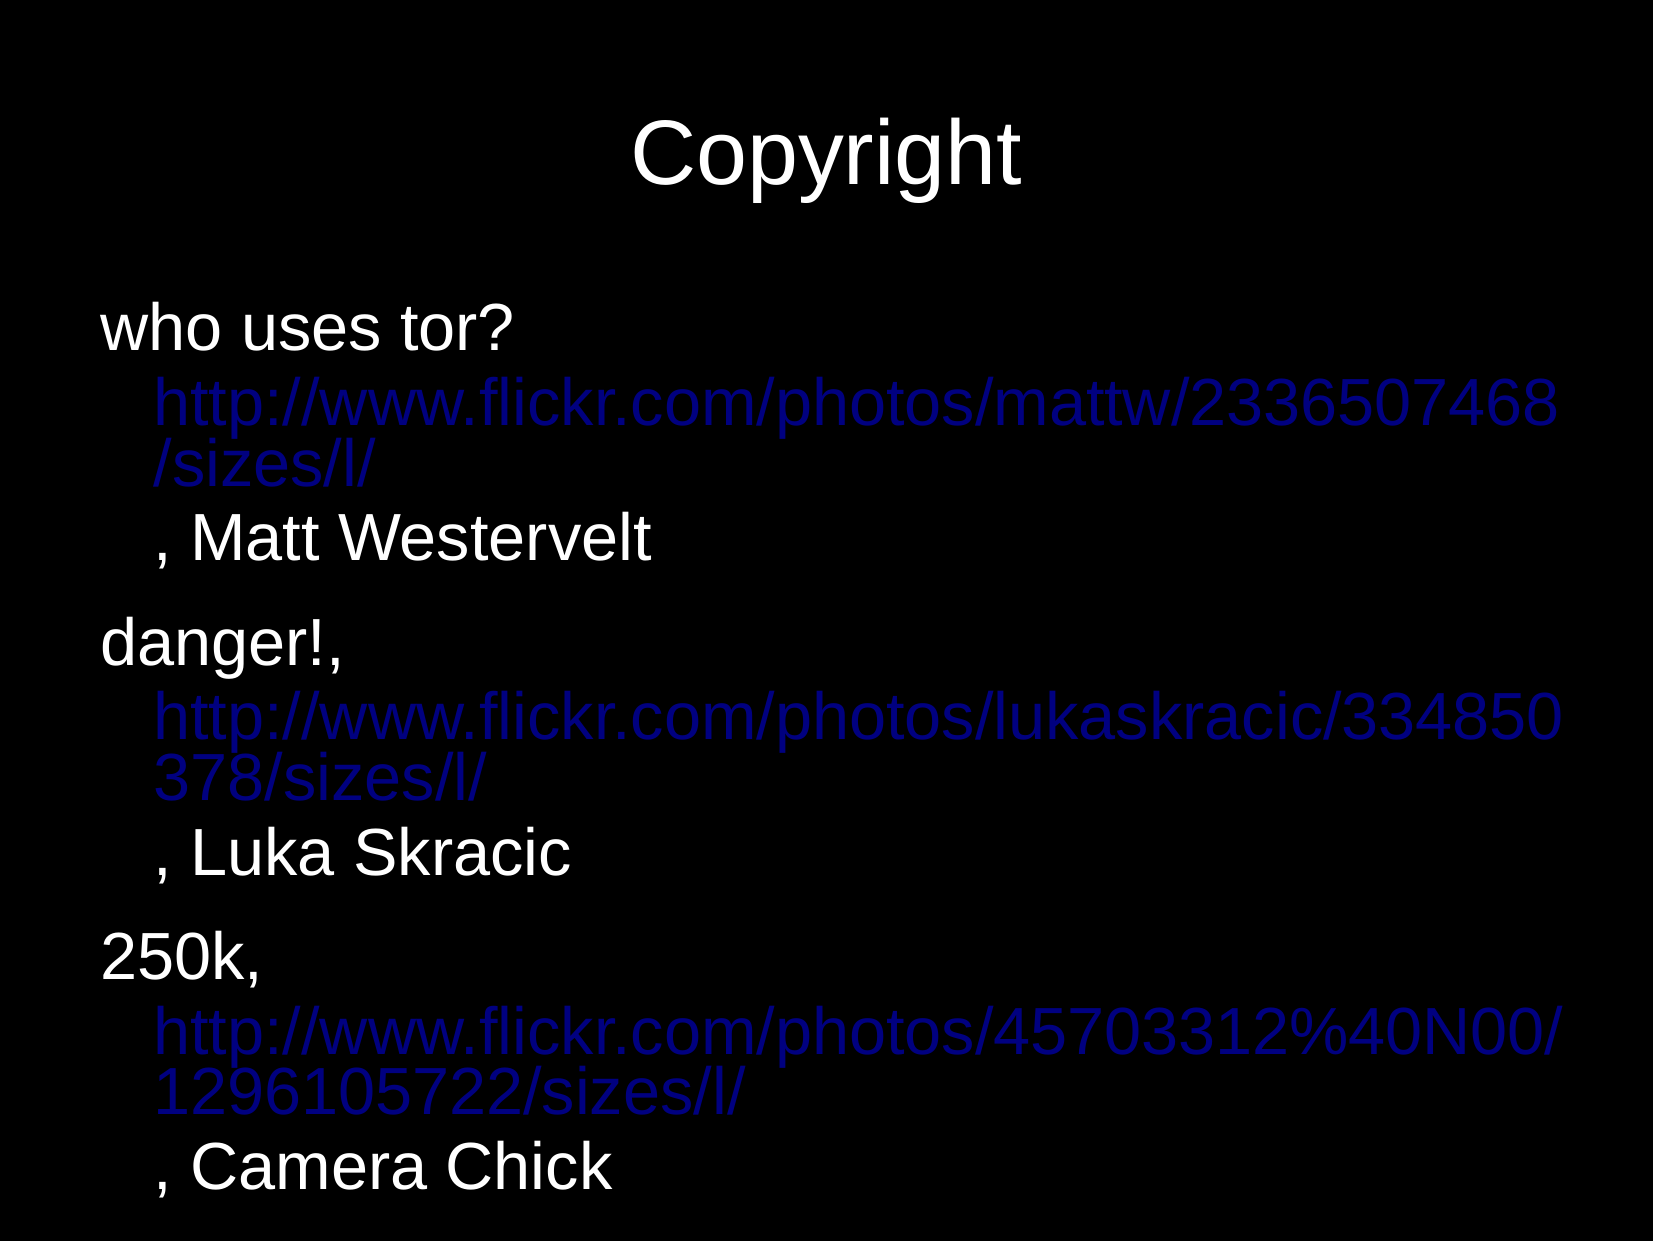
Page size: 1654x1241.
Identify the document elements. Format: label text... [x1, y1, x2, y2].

list who uses tor? http://www.flickr.com/photos/mattw/2336507468/sizes/l/, Matt Westervelt danger!, http://www.flickr.com/photos/lukaskracic/334850378/sizes/l/, Luka Skracic 250k, http://www.flickr.com/photos/45703312%40N00/1296105722/sizes/l/, Camera Chick [82, 290, 1571, 1097]
title Copyright [82, 49, 1571, 257]
